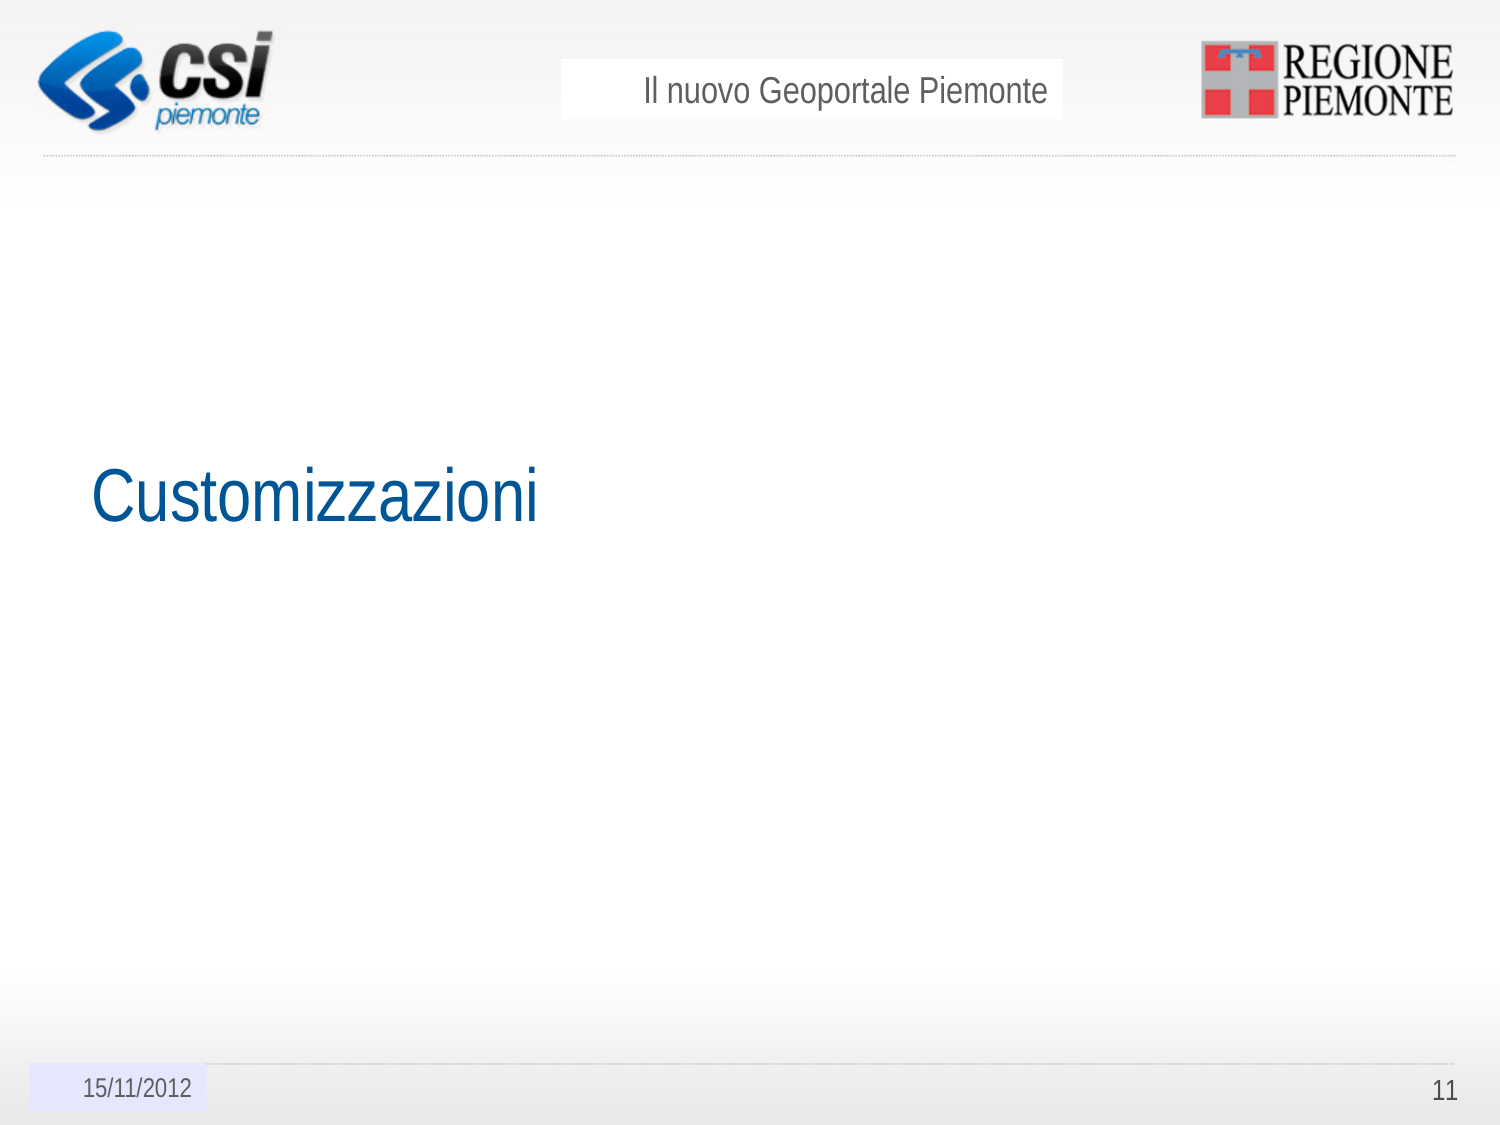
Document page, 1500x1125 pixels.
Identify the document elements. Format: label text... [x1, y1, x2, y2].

picture [0, 0, 1500, 1125]
title Customizzazioni [76, 438, 1477, 650]
text_box Il nuovo Geoportale Piemonte [561, 59, 1063, 119]
text_box 15/11/2012 [29, 1062, 207, 1111]
